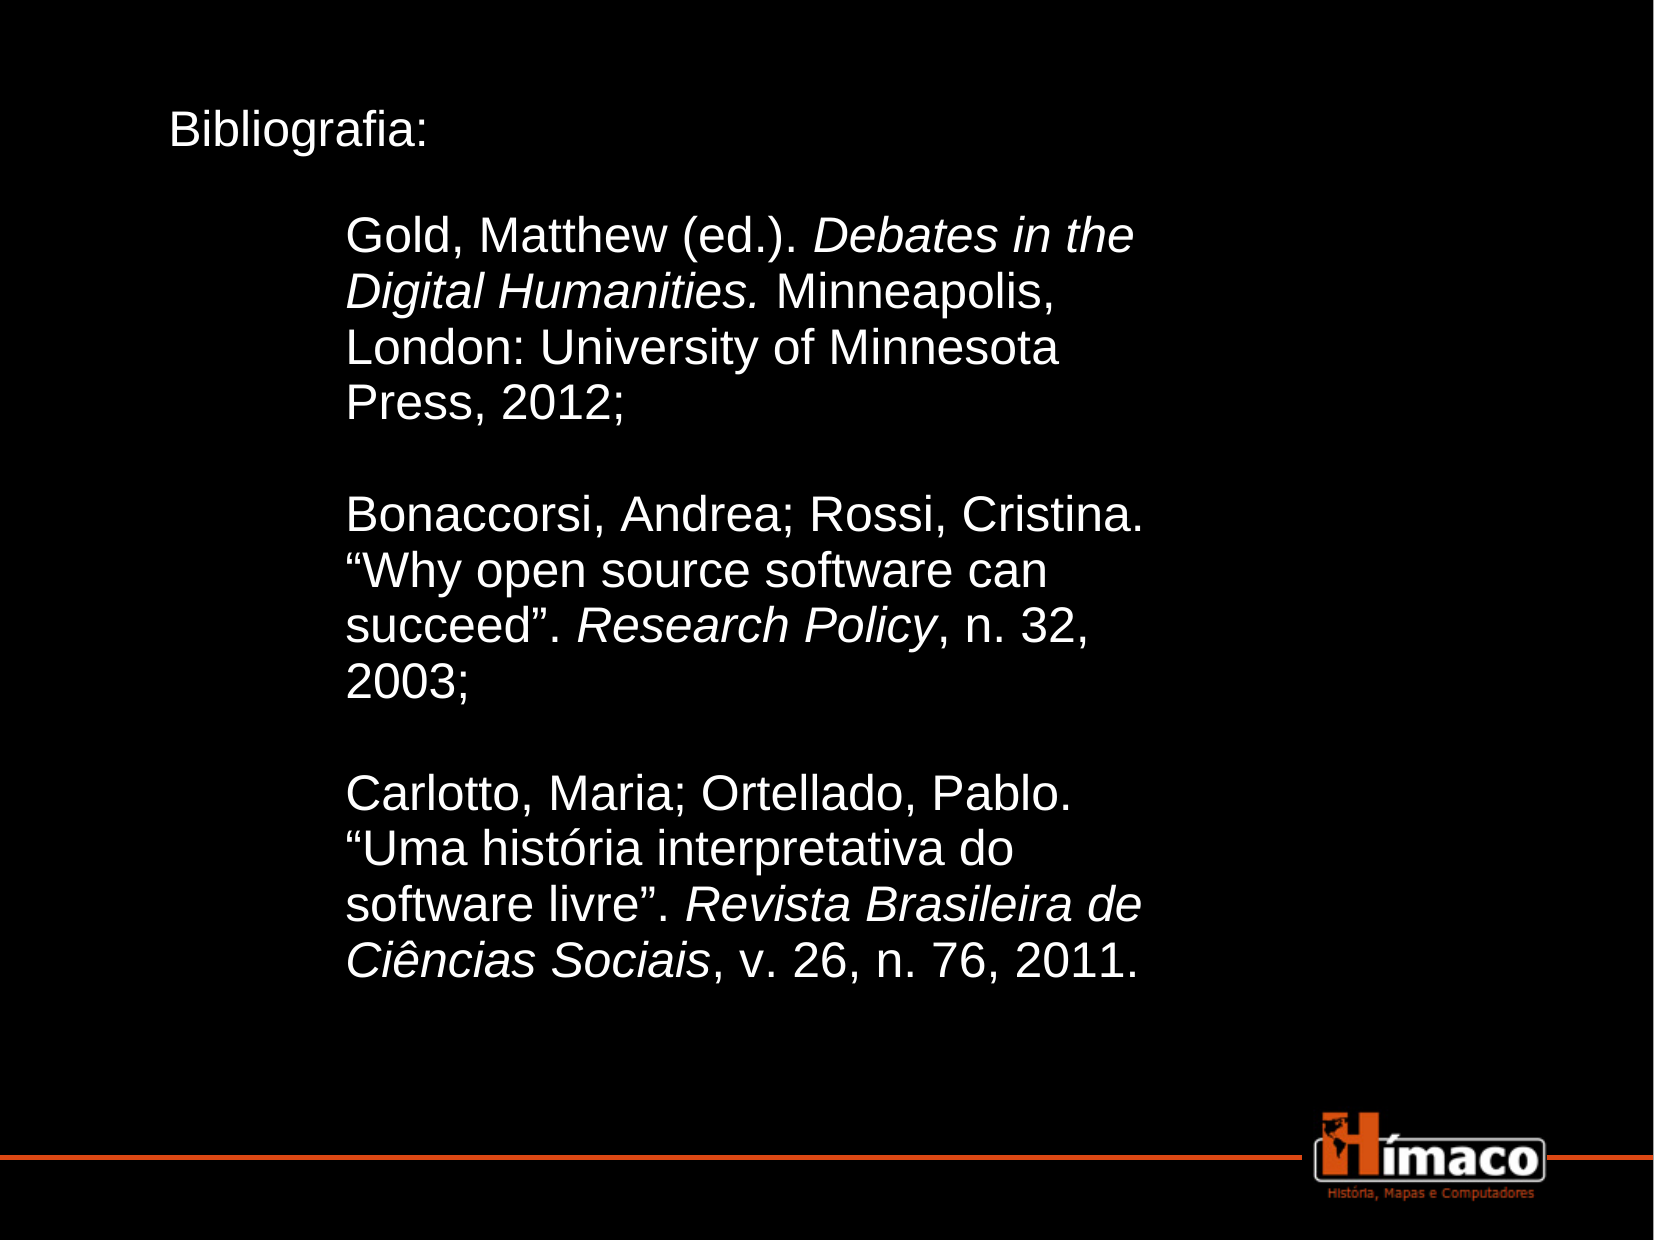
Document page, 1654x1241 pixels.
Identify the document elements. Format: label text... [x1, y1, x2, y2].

text_box Gold, Matthew (ed.). Debates in the Digital Humanities. Minneapolis, London: University of Minnesota Press, 2012; Bonaccorsi, Andrea; Rossi, Cristina. “Why open source software can succeed”. Research Policy, n. 32, 2003; Carlotto, Maria; Ortellado, Pablo. “Uma história interpretativa do software livre”. Revista Brasileira de Ciências Sociais, v. 26, n. 76, 2011. [330, 200, 1170, 996]
text_box Bibliografia: [153, 94, 1087, 166]
picture [1301, 1075, 1559, 1217]
